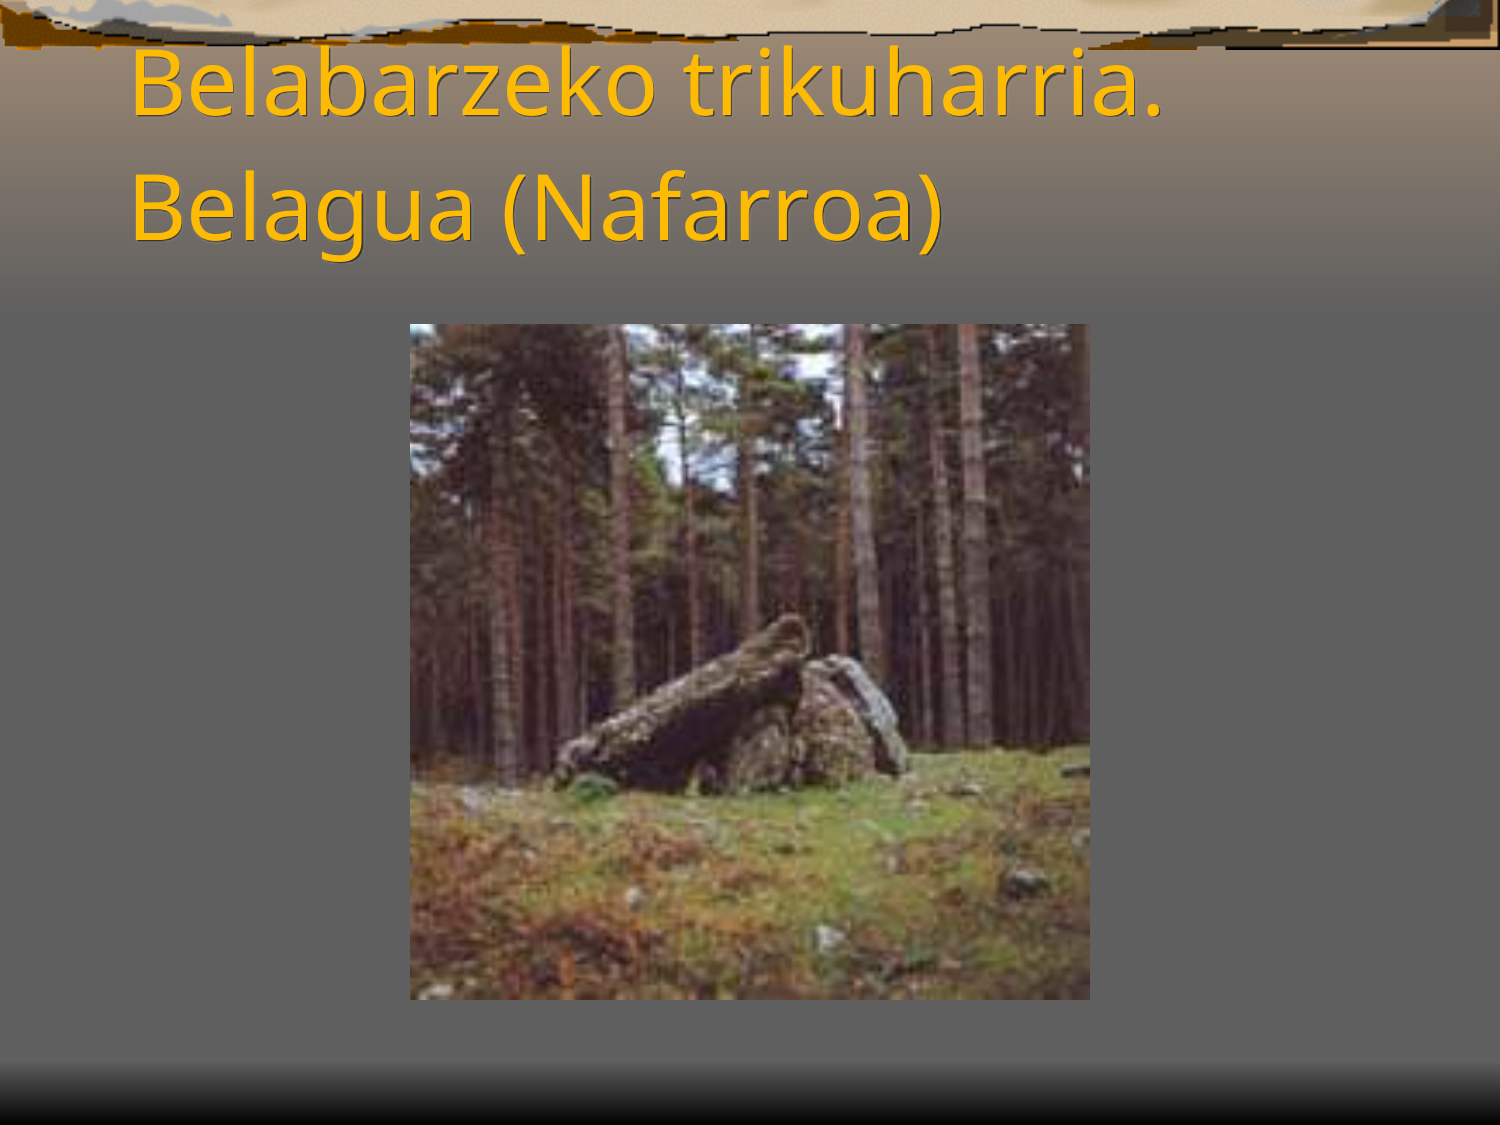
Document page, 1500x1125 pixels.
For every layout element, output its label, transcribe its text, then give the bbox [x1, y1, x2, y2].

picture [0, 0, 1500, 50]
title Belabarzeko trikuharria. Belagua (Nafarroa) [112, 39, 1388, 275]
chart [410, 324, 1090, 1000]
